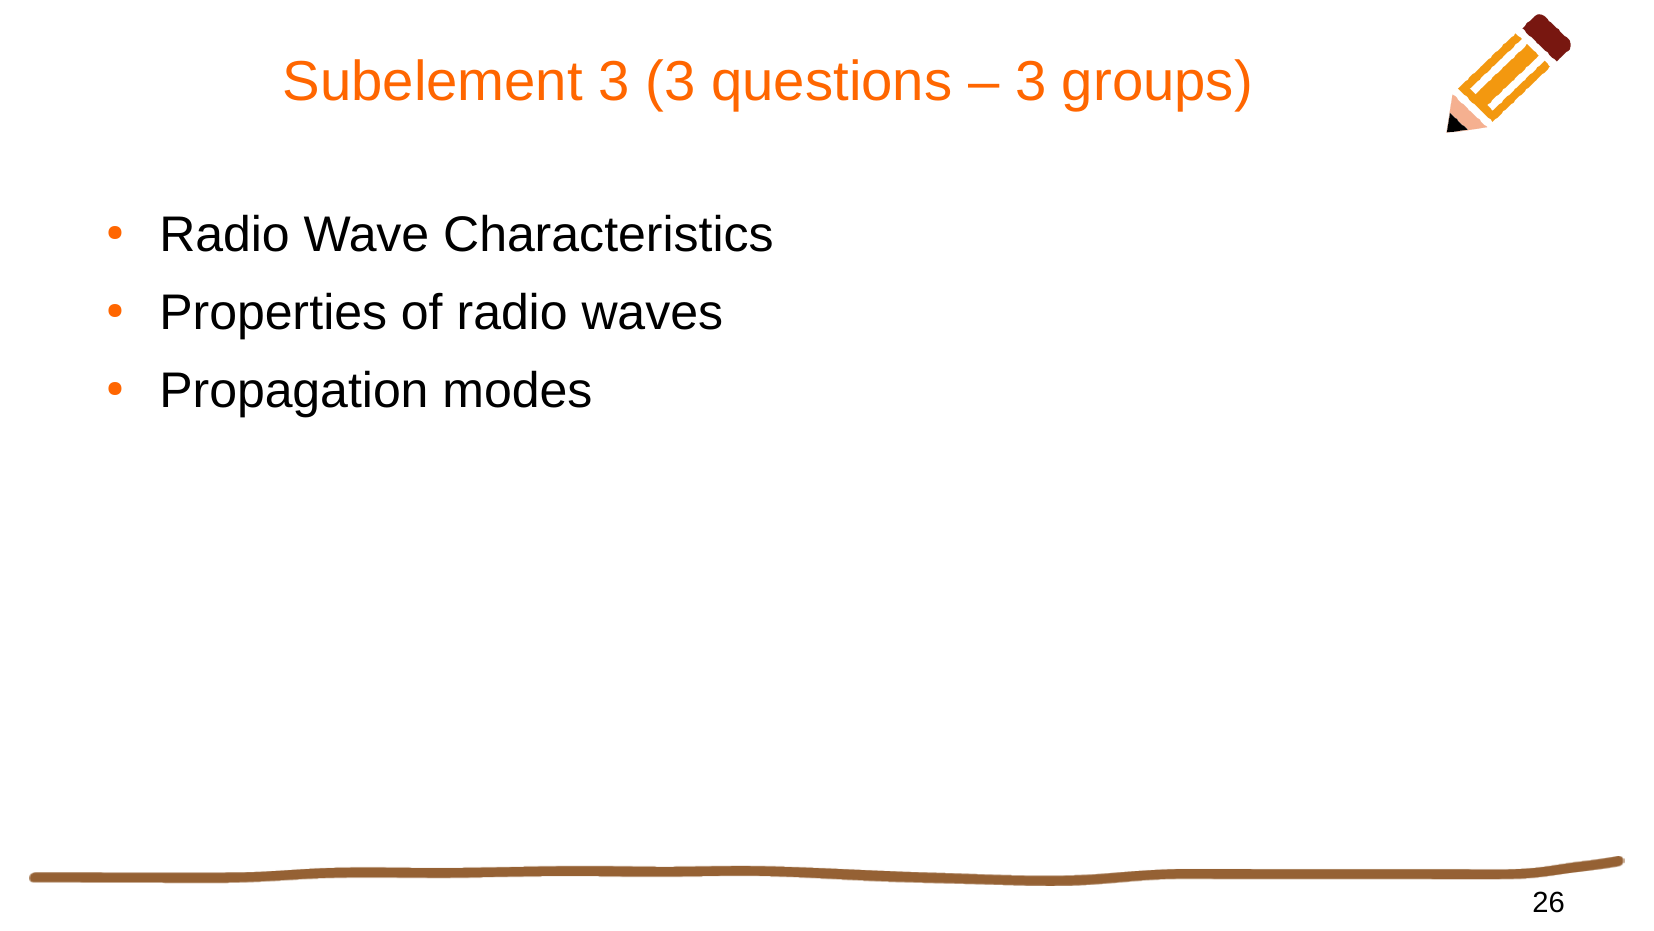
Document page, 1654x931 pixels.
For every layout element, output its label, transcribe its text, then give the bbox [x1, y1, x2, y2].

title Subelement 3 (3 questions – 3 groups) [88, 29, 1447, 133]
picture [29, 856, 1625, 886]
list Radio Wave Characteristics Properties of radio waves Propagation modes [88, 206, 809, 857]
picture [1446, 14, 1571, 133]
